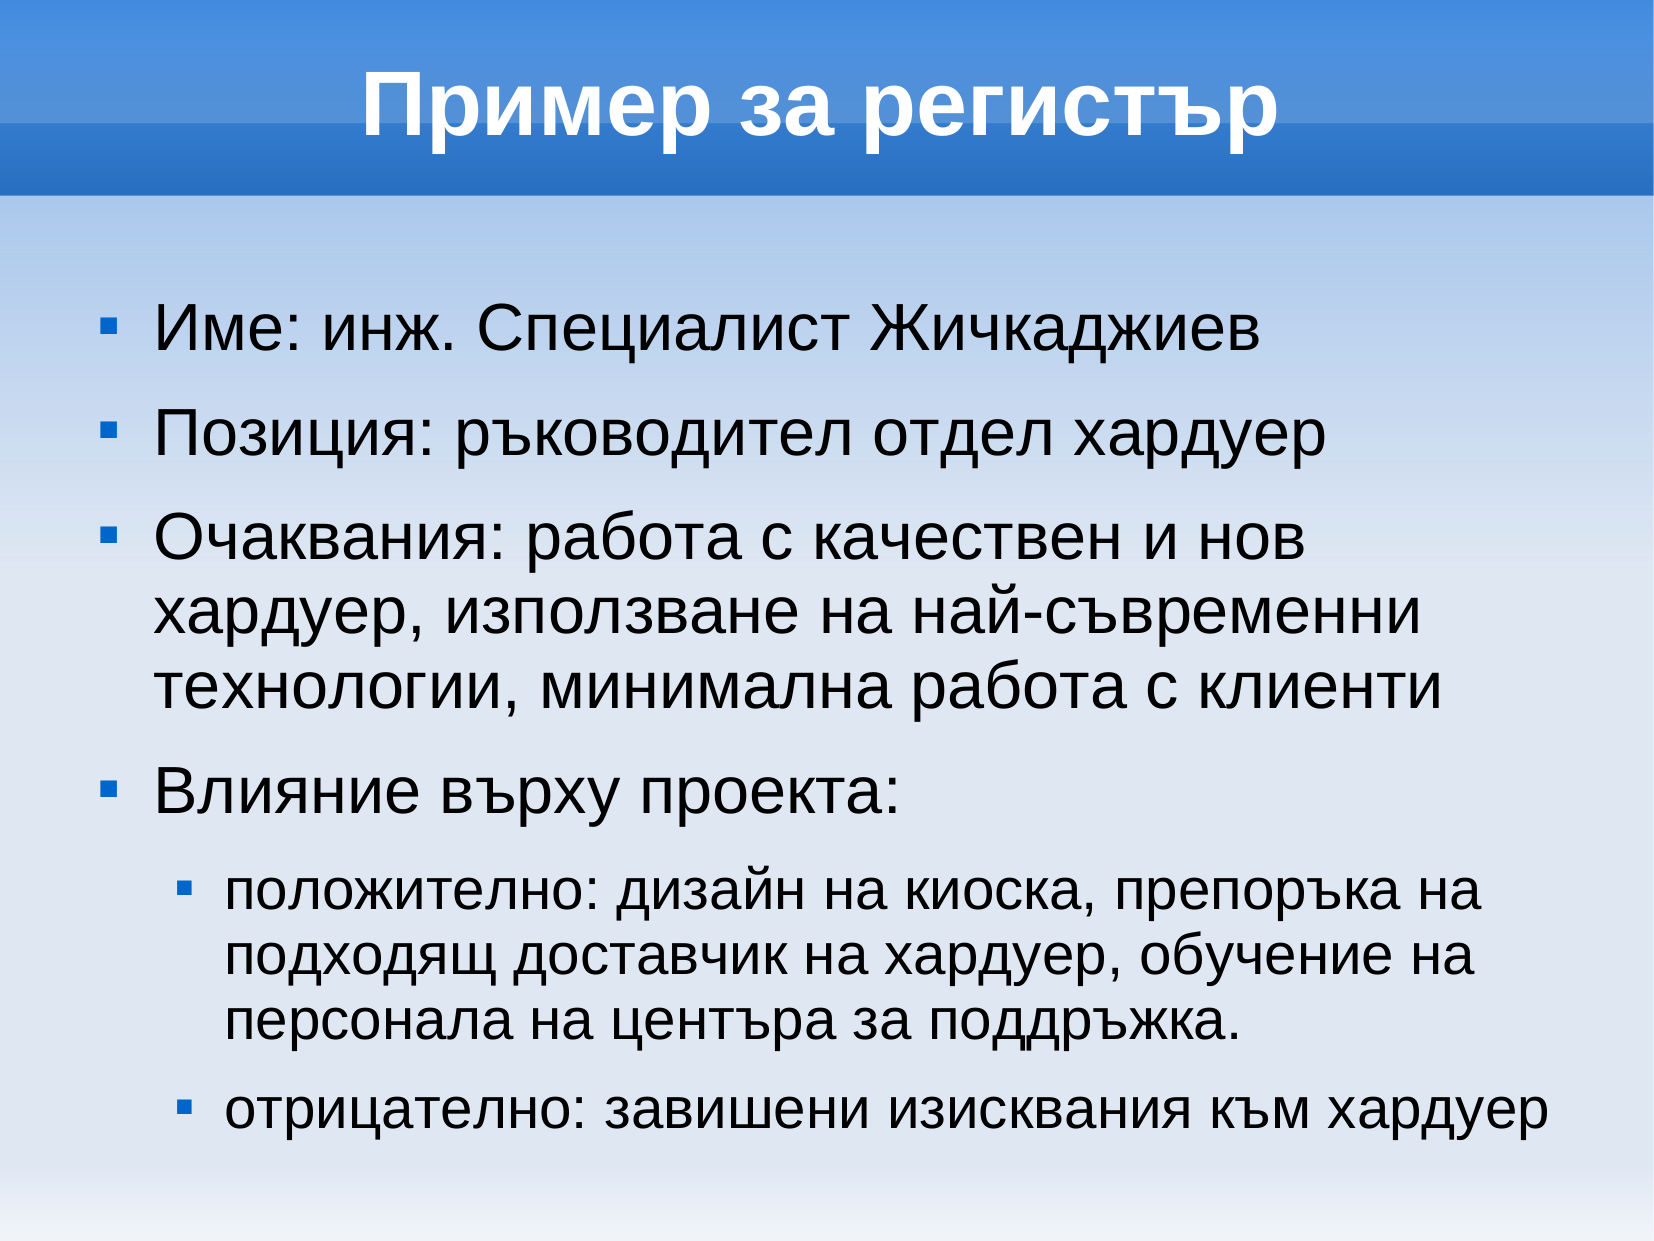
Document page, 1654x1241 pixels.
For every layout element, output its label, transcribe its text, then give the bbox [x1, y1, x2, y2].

title Пример за регистър [76, 7, 1565, 200]
picture [0, 0, 1654, 1241]
list Име: инж. Специалист Жичкаджиев Позиция: ръководител отдел хардуер Очаквания: работа с качествен и нов хардуер, използване на най-съвременни технологии, минимална работа с клиенти Влияние върху проекта: положително: дизайн на киоска, препоръка на подходящ доставчик на хардуер, обучение на персонала на центъра за поддръжка. отрицателно: завишени изисквания към хардуер [82, 290, 1571, 1141]
